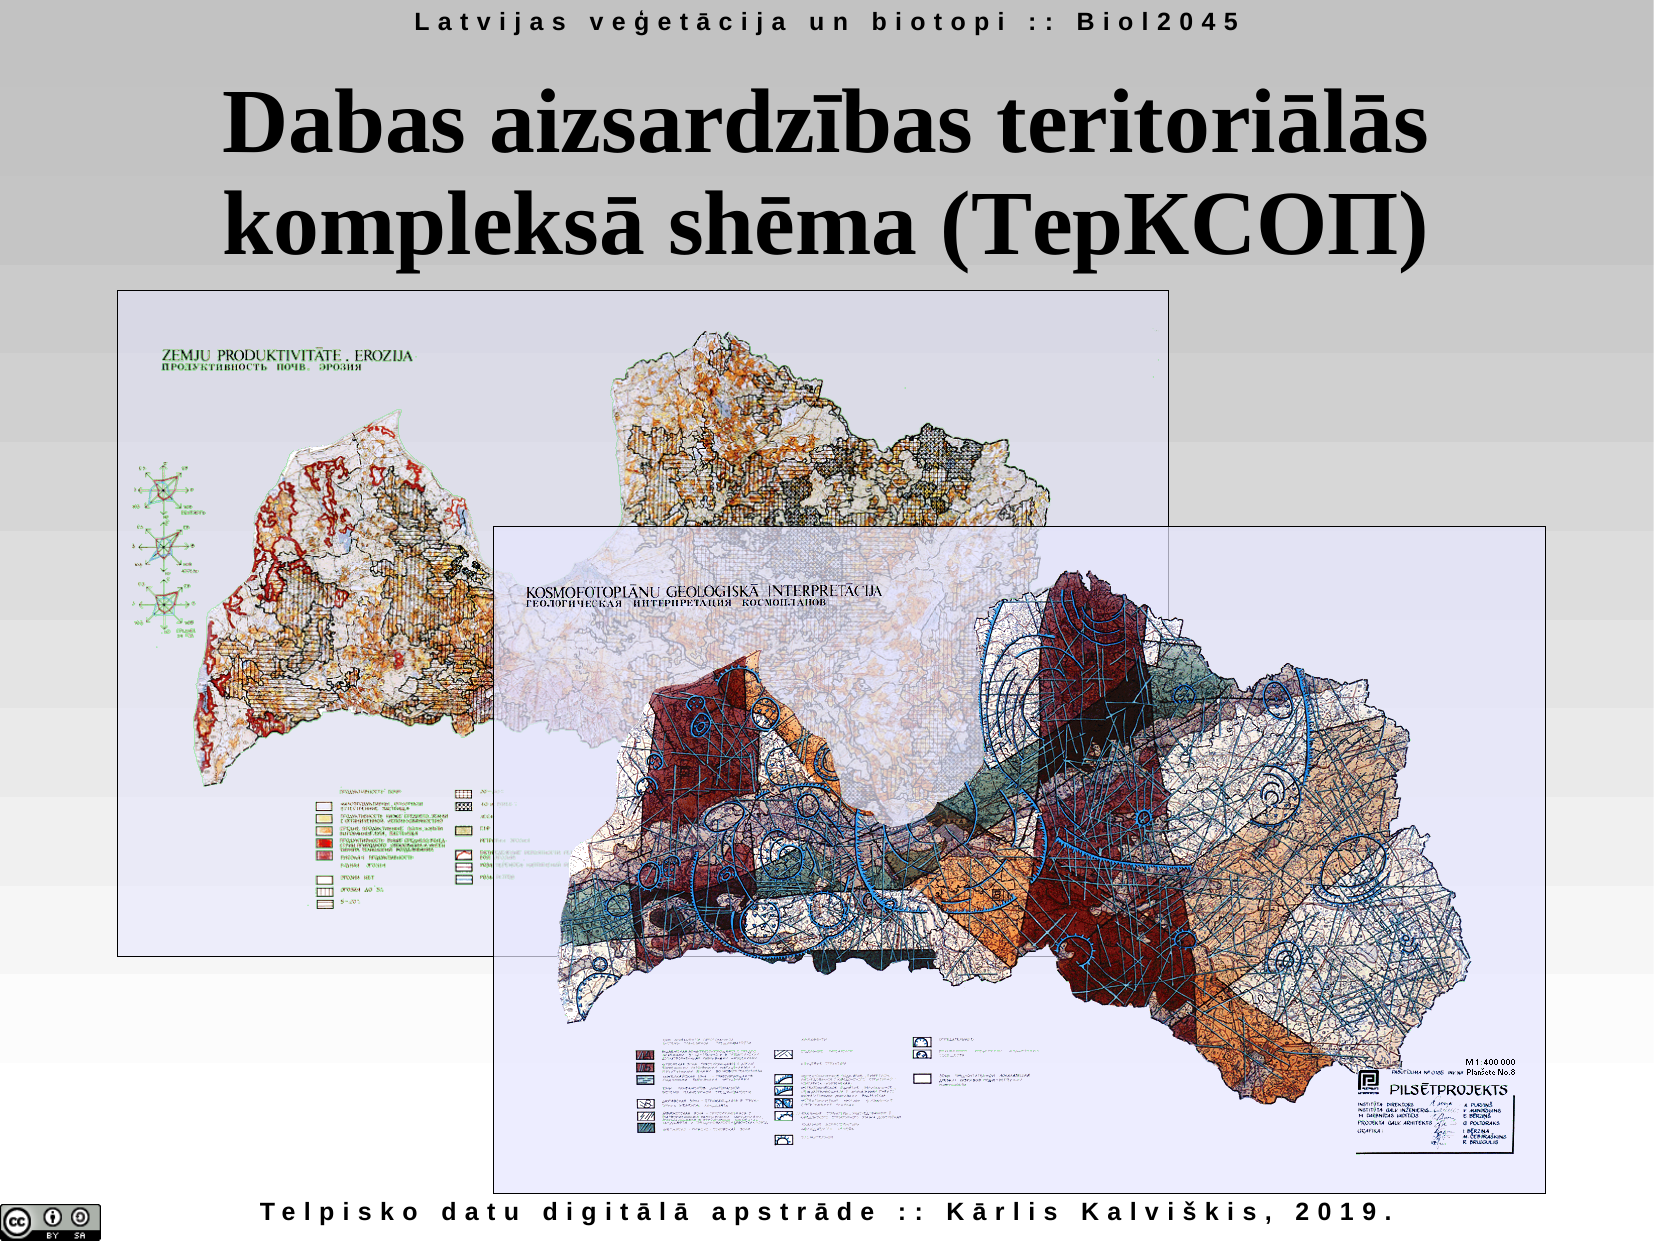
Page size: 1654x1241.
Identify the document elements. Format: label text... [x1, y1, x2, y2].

text_box [117, 296, 1546, 1194]
picture [0, 0, 1654, 1241]
title Dabas aizsardzības teritoriālās kompleksā shēma (ТерКСОП) [29, 49, 1625, 296]
